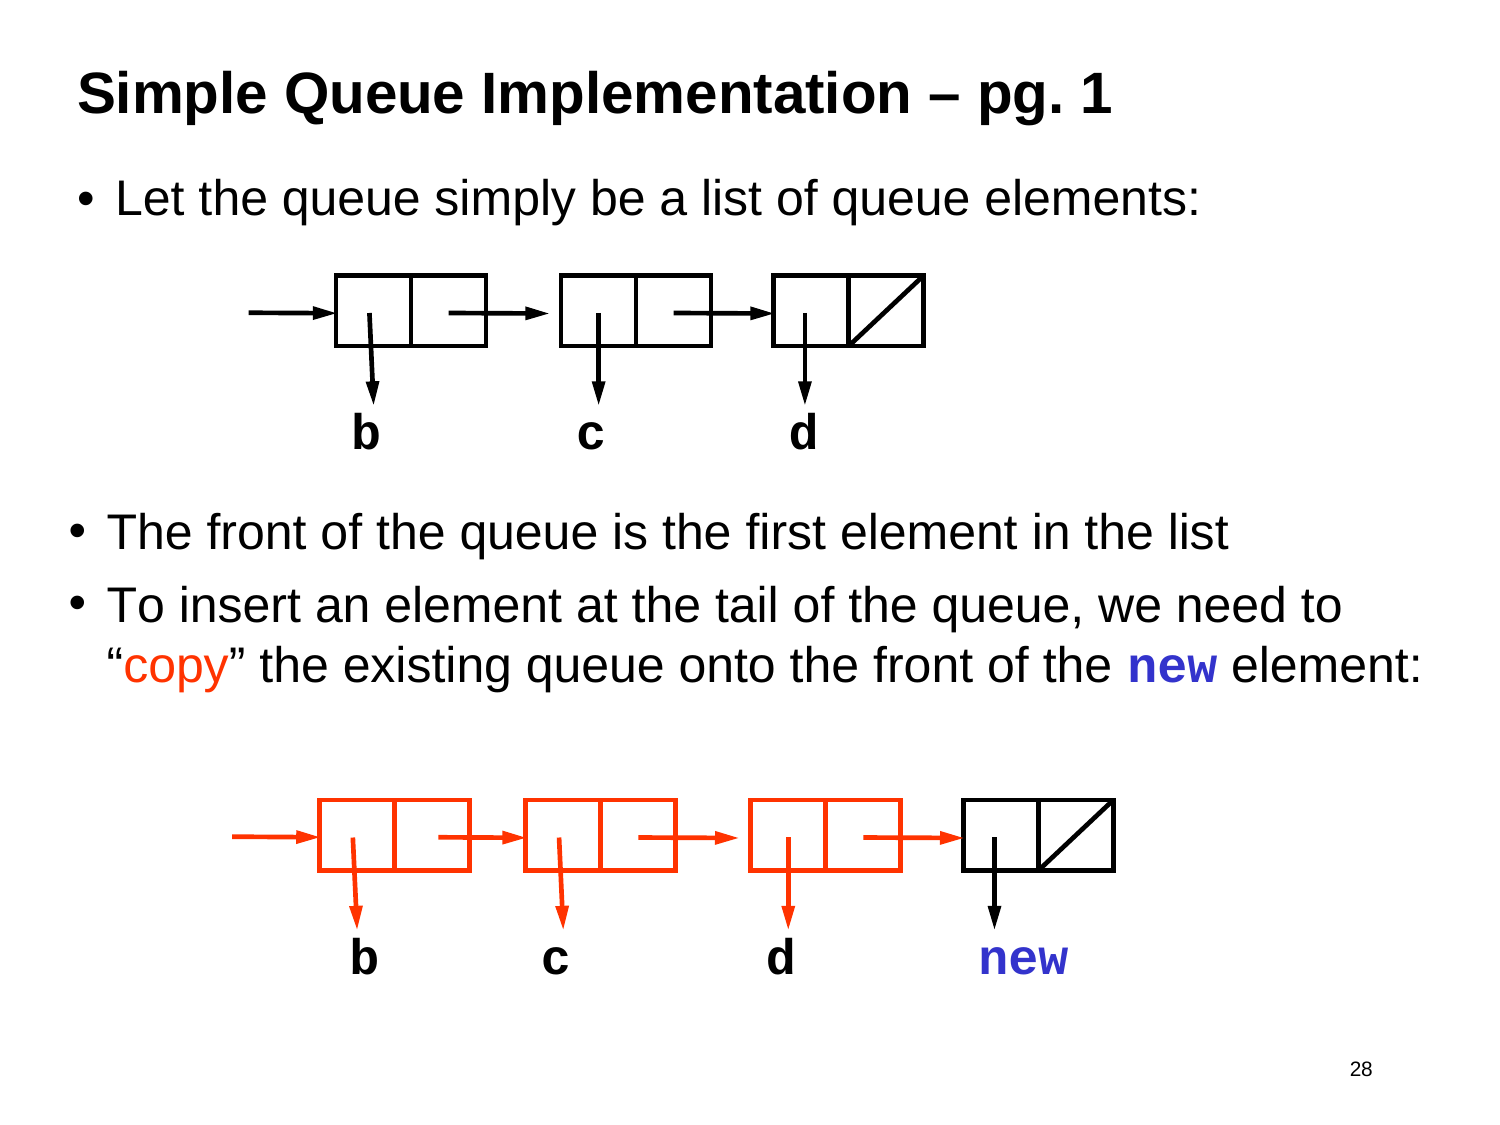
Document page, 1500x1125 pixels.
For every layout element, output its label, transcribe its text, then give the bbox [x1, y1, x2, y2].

text_box c [561, 392, 622, 468]
text_box new [963, 916, 1084, 993]
text_box d [773, 392, 834, 468]
text_box c [526, 916, 586, 993]
text_box b [336, 392, 397, 468]
text_box d [751, 916, 811, 993]
list Let the queue simply be a list of queue elements: [62, 162, 1450, 252]
text_box b [334, 916, 395, 993]
text_box The front of the queue is the first element in the list To insert an element at the tail of the queue, we need to “copy” the existing queue onto the front of the new element: [53, 492, 1442, 709]
title Simple Queue Implementation – pg. 1 [62, 24, 1338, 162]
